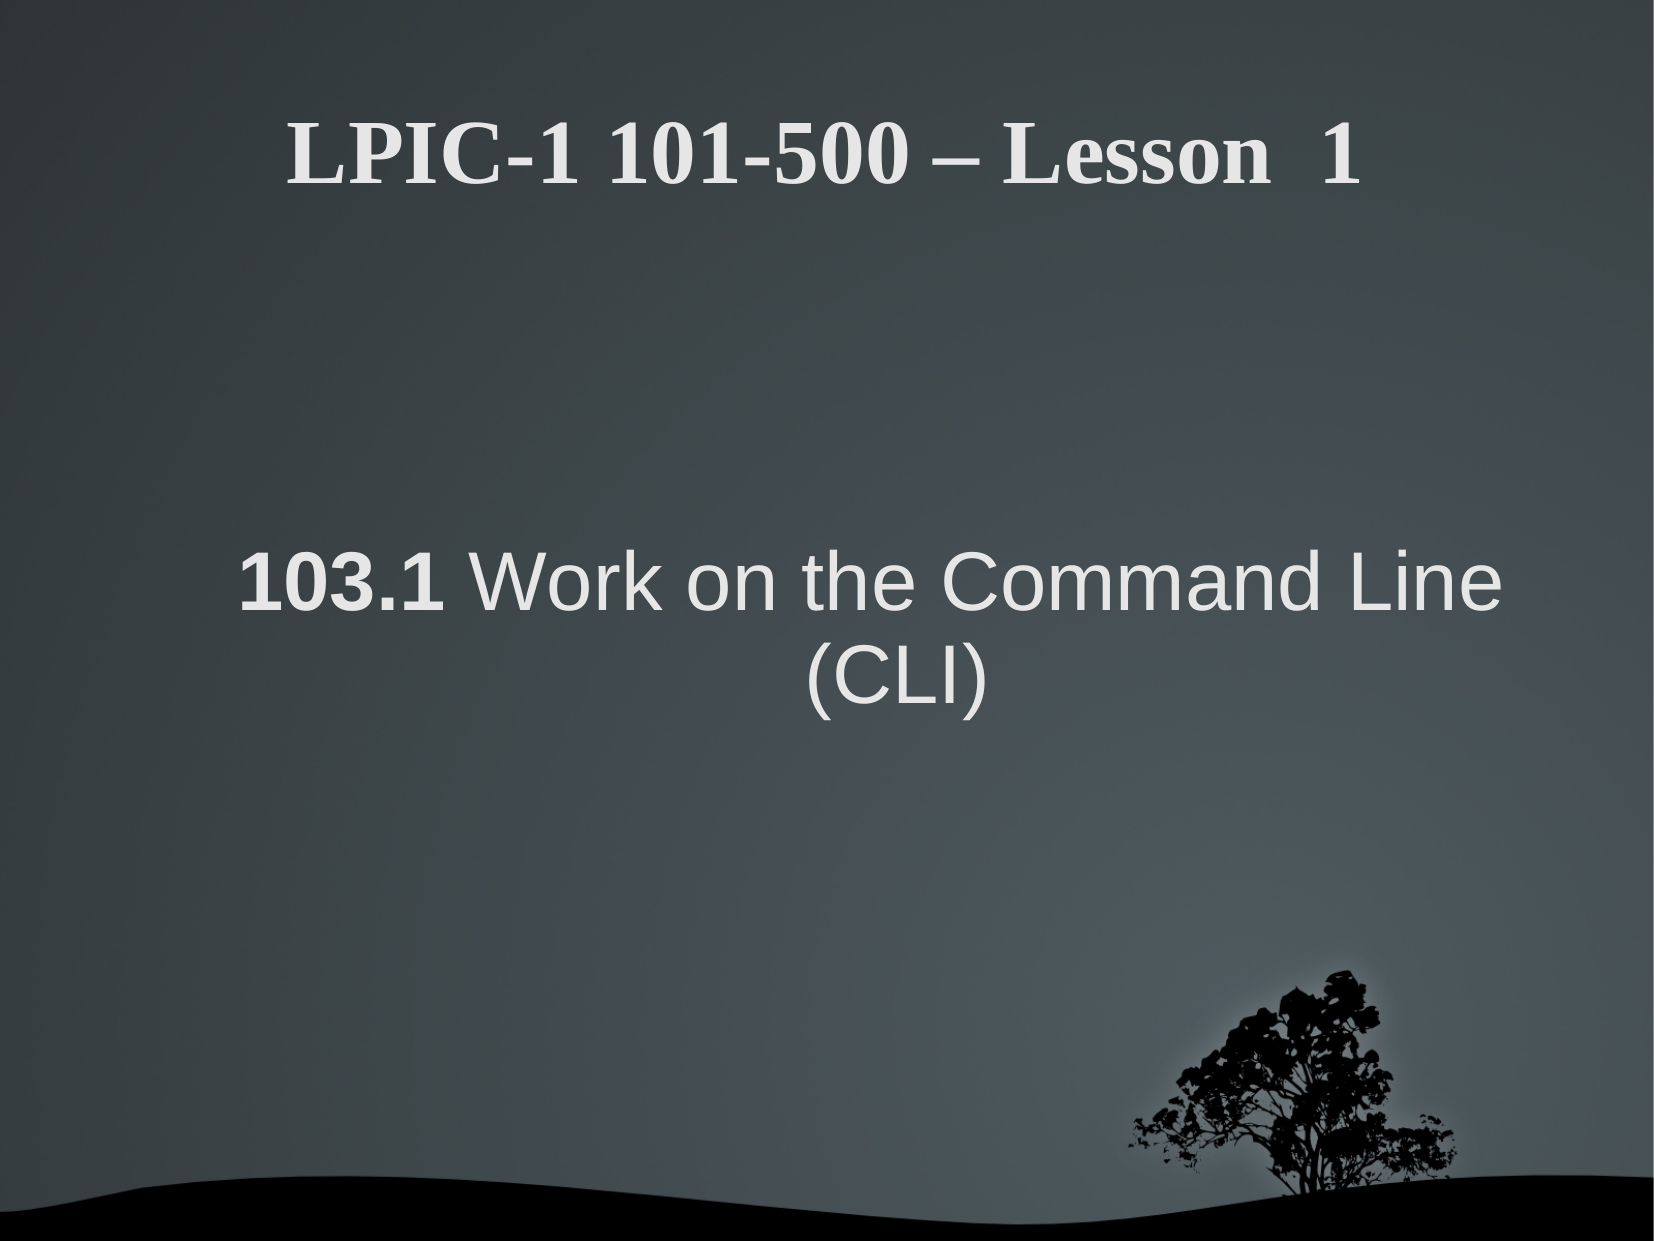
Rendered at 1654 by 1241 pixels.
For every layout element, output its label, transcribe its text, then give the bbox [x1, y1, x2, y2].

picture [0, 0, 1654, 1241]
title LPIC-1 101-500 – Lesson 1 [82, 49, 1571, 257]
list 103.1 Work on the Command Line (CLI) [82, 290, 1571, 1109]
